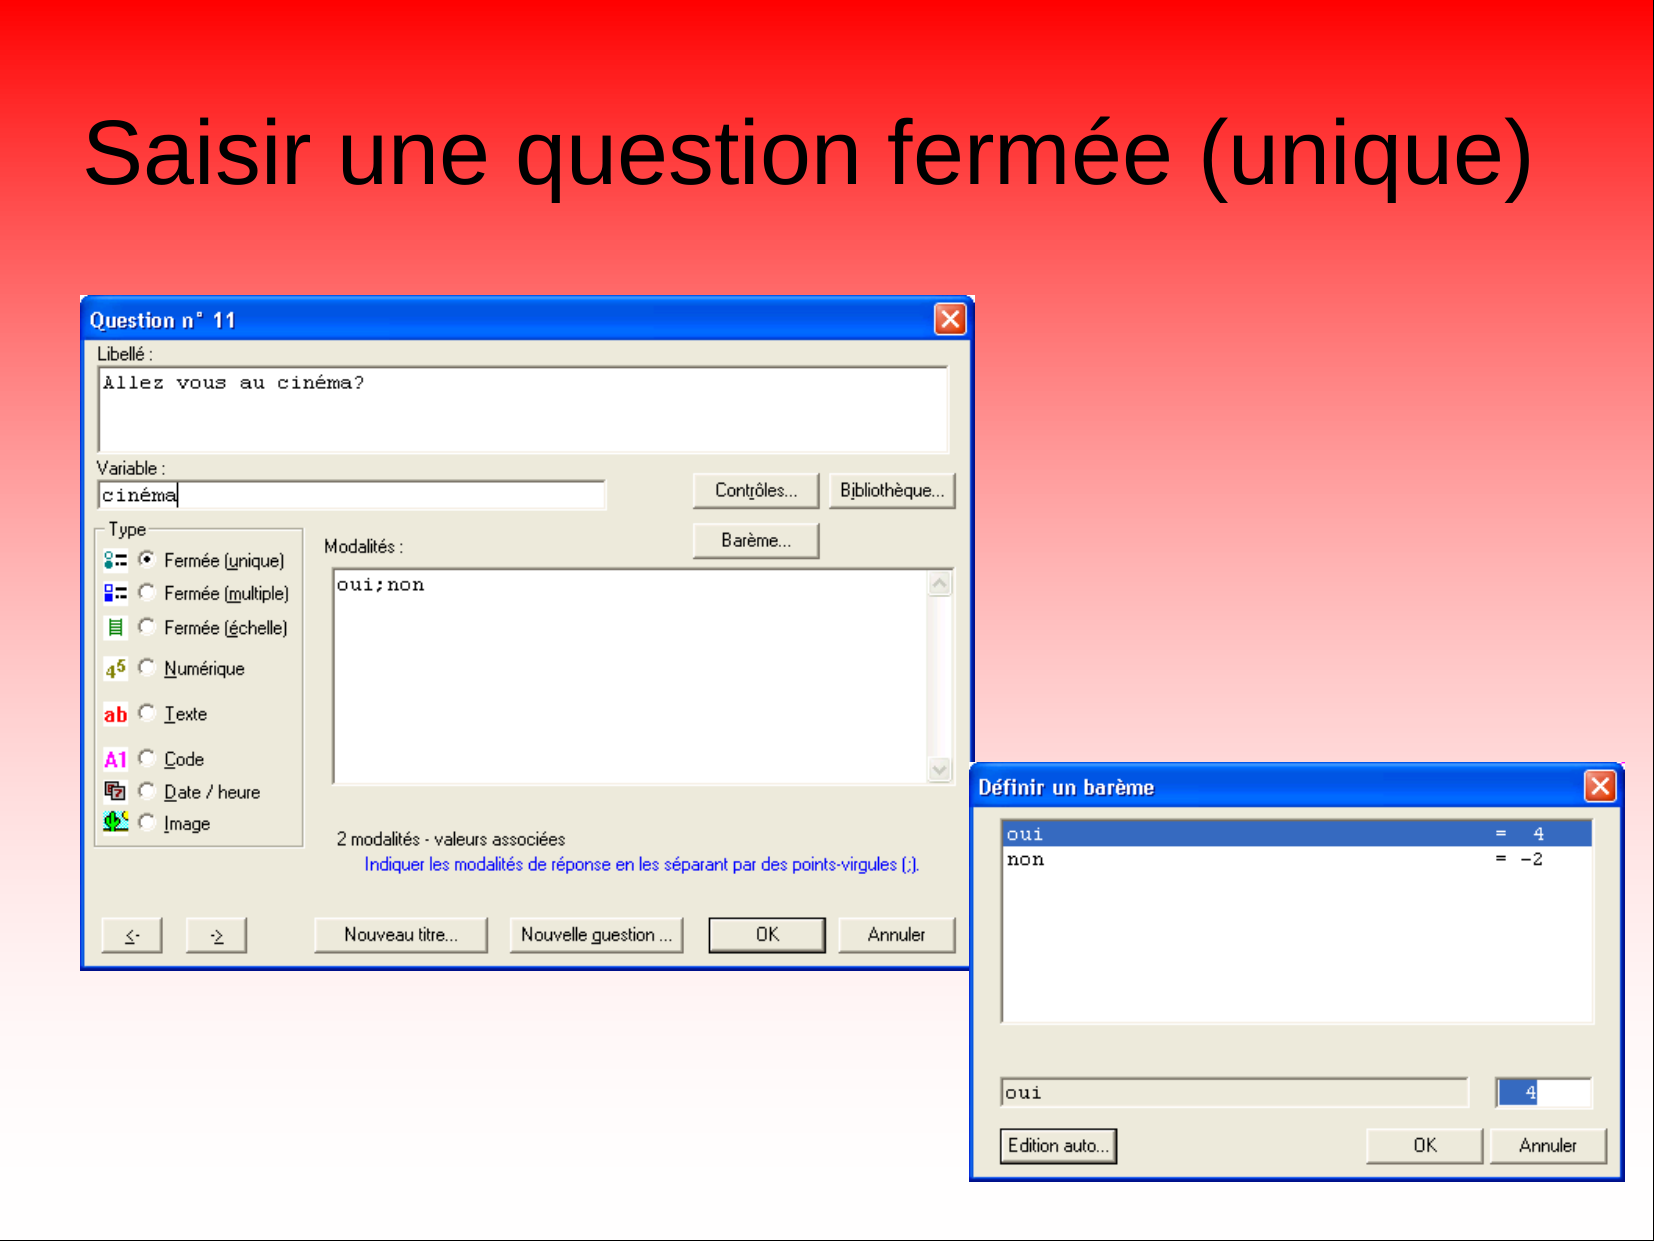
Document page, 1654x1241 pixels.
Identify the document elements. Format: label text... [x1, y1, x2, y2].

title Saisir une question fermée (unique) [82, 56, 1571, 250]
picture [80, 295, 1625, 1182]
